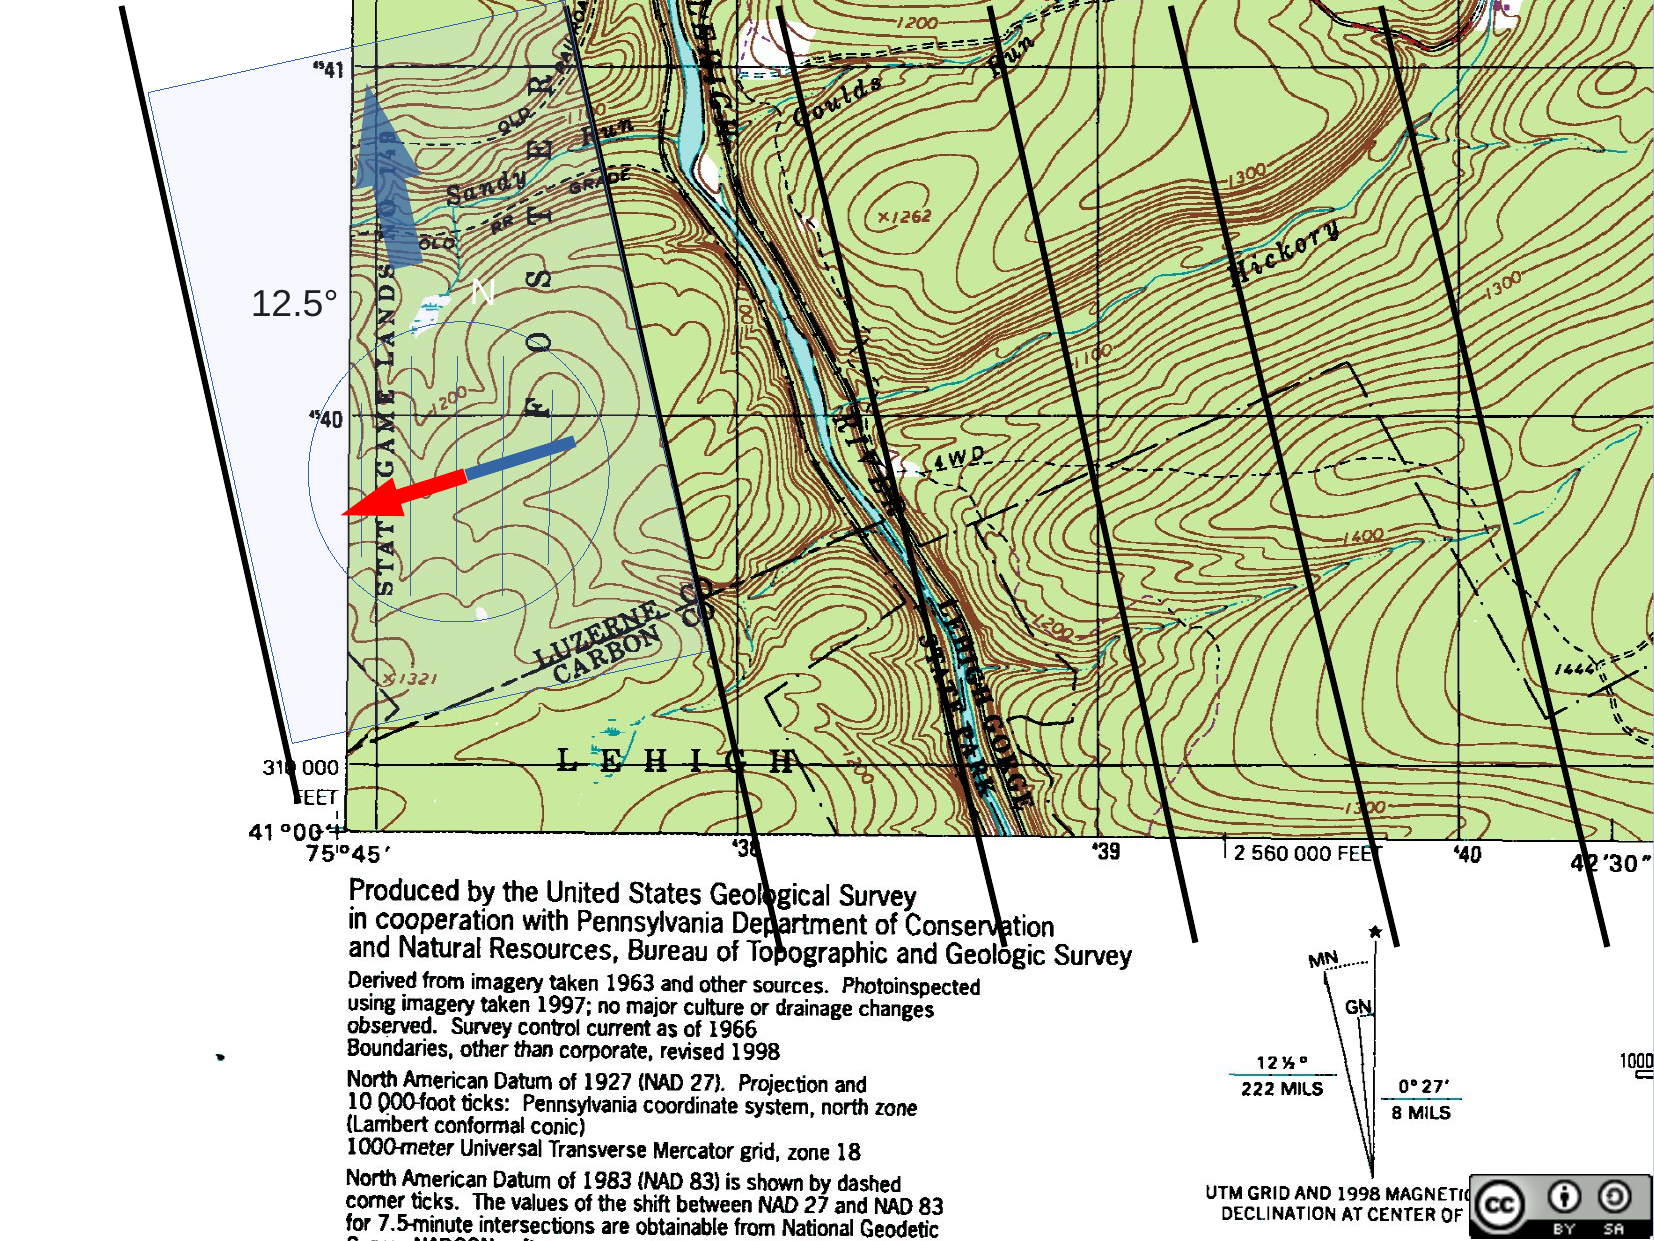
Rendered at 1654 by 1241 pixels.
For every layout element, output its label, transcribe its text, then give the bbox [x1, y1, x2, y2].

text_box N [453, 262, 513, 322]
picture [0, 0, 1654, 1241]
text_box [148, 0, 710, 744]
